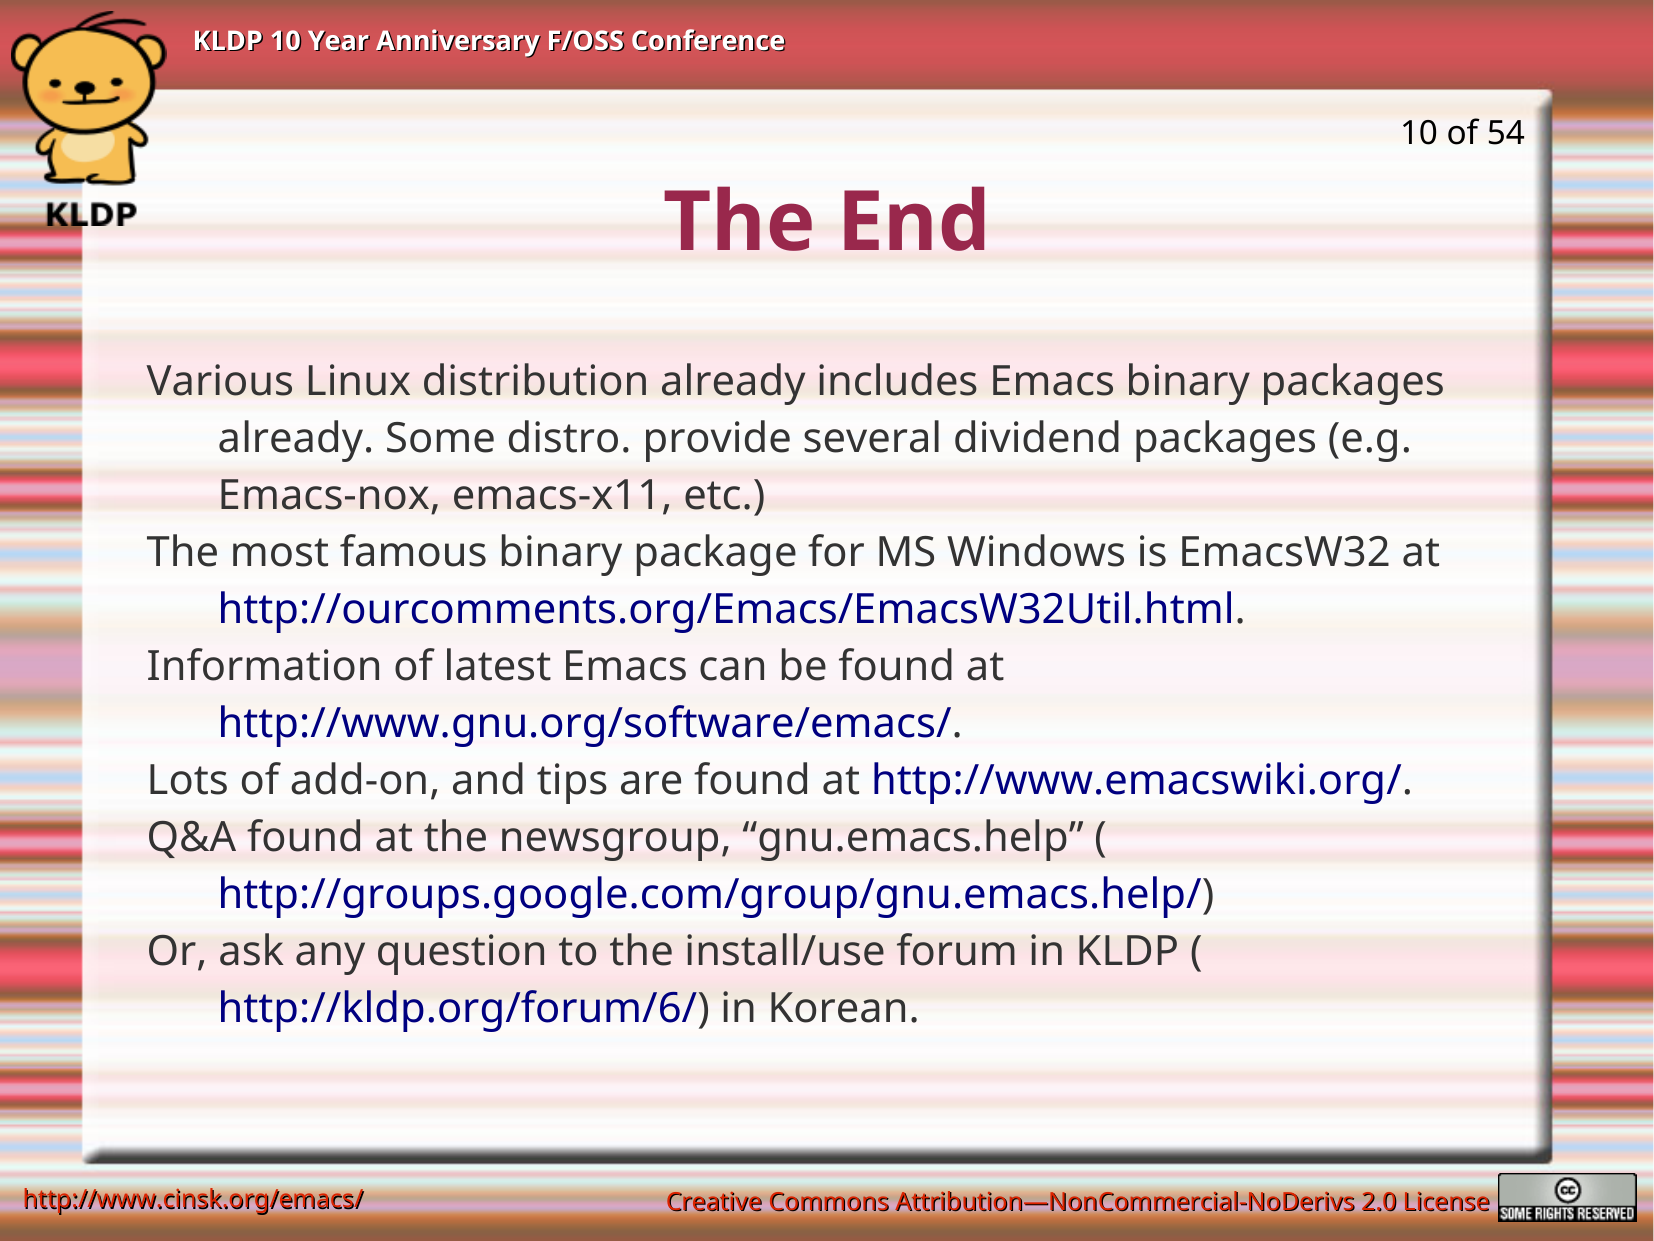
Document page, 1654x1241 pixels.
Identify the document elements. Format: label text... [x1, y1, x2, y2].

picture [0, 0, 1654, 1241]
title The End [121, 114, 1534, 322]
list Various Linux distribution already includes Emacs binary packages already. Some distro. provide several dividend packages (e.g. Emacs-nox, emacs-x11, etc.) The most famous binary package for MS Windows is EmacsW32 at http://ourcomments.org/Emacs/EmacsW32Util.html. Information of latest Emacs can be found at http://www.gnu.org/software/emacs/. Lots of add-on, and tips are found at http://www.emacswiki.org/. Q&A found at the newsgroup, “gnu.emacs.help” (http://groups.google.com/group/gnu.emacs.help/) Or, ask any question to the install/use forum in KLDP (http://kldp.org/forum/6/) in Korean. [134, 350, 1516, 1133]
